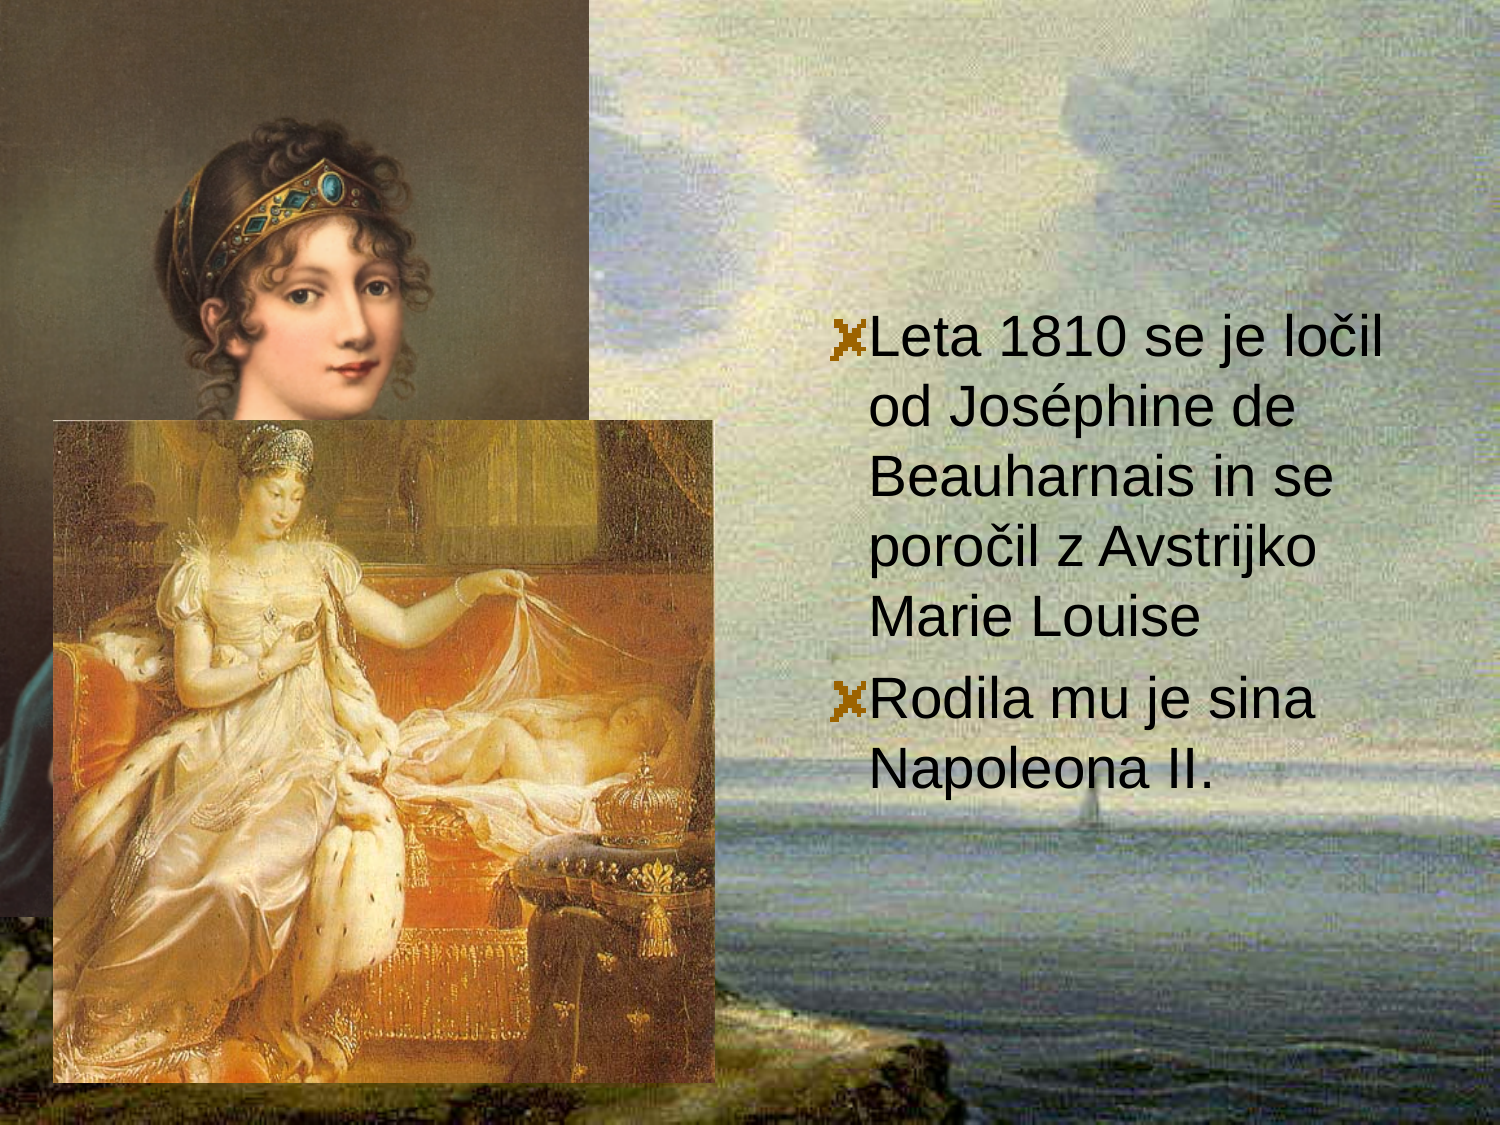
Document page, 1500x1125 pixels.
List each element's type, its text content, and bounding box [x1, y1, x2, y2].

list Leta 1810 se je ločil od Joséphine de Beauharnais in se poročil z Avstrijko Marie Louise Rodila mu je sina Napoleona II. [797, 290, 1460, 1034]
picture [0, 0, 1500, 1125]
